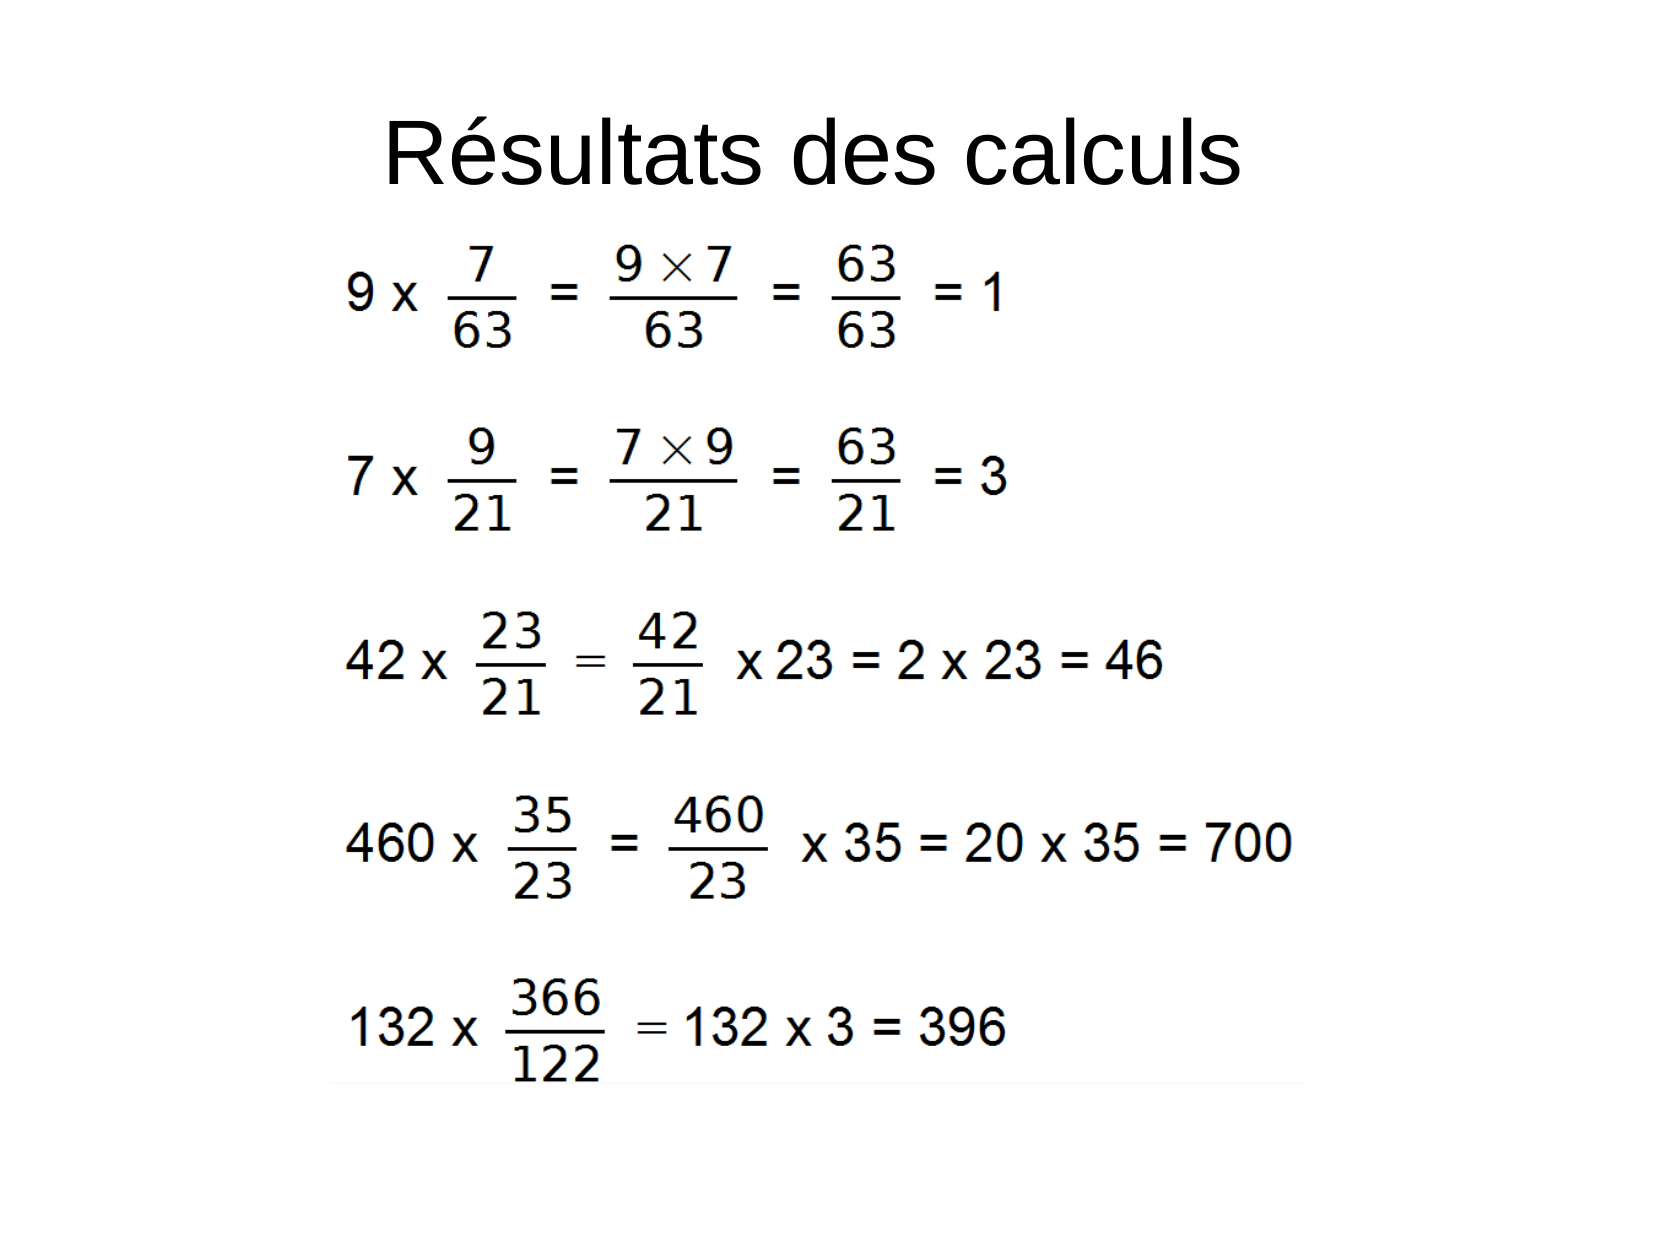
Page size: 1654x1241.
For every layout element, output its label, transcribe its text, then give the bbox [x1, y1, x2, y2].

picture [330, 224, 1303, 1084]
title Résultats des calculs [82, 49, 1571, 257]
